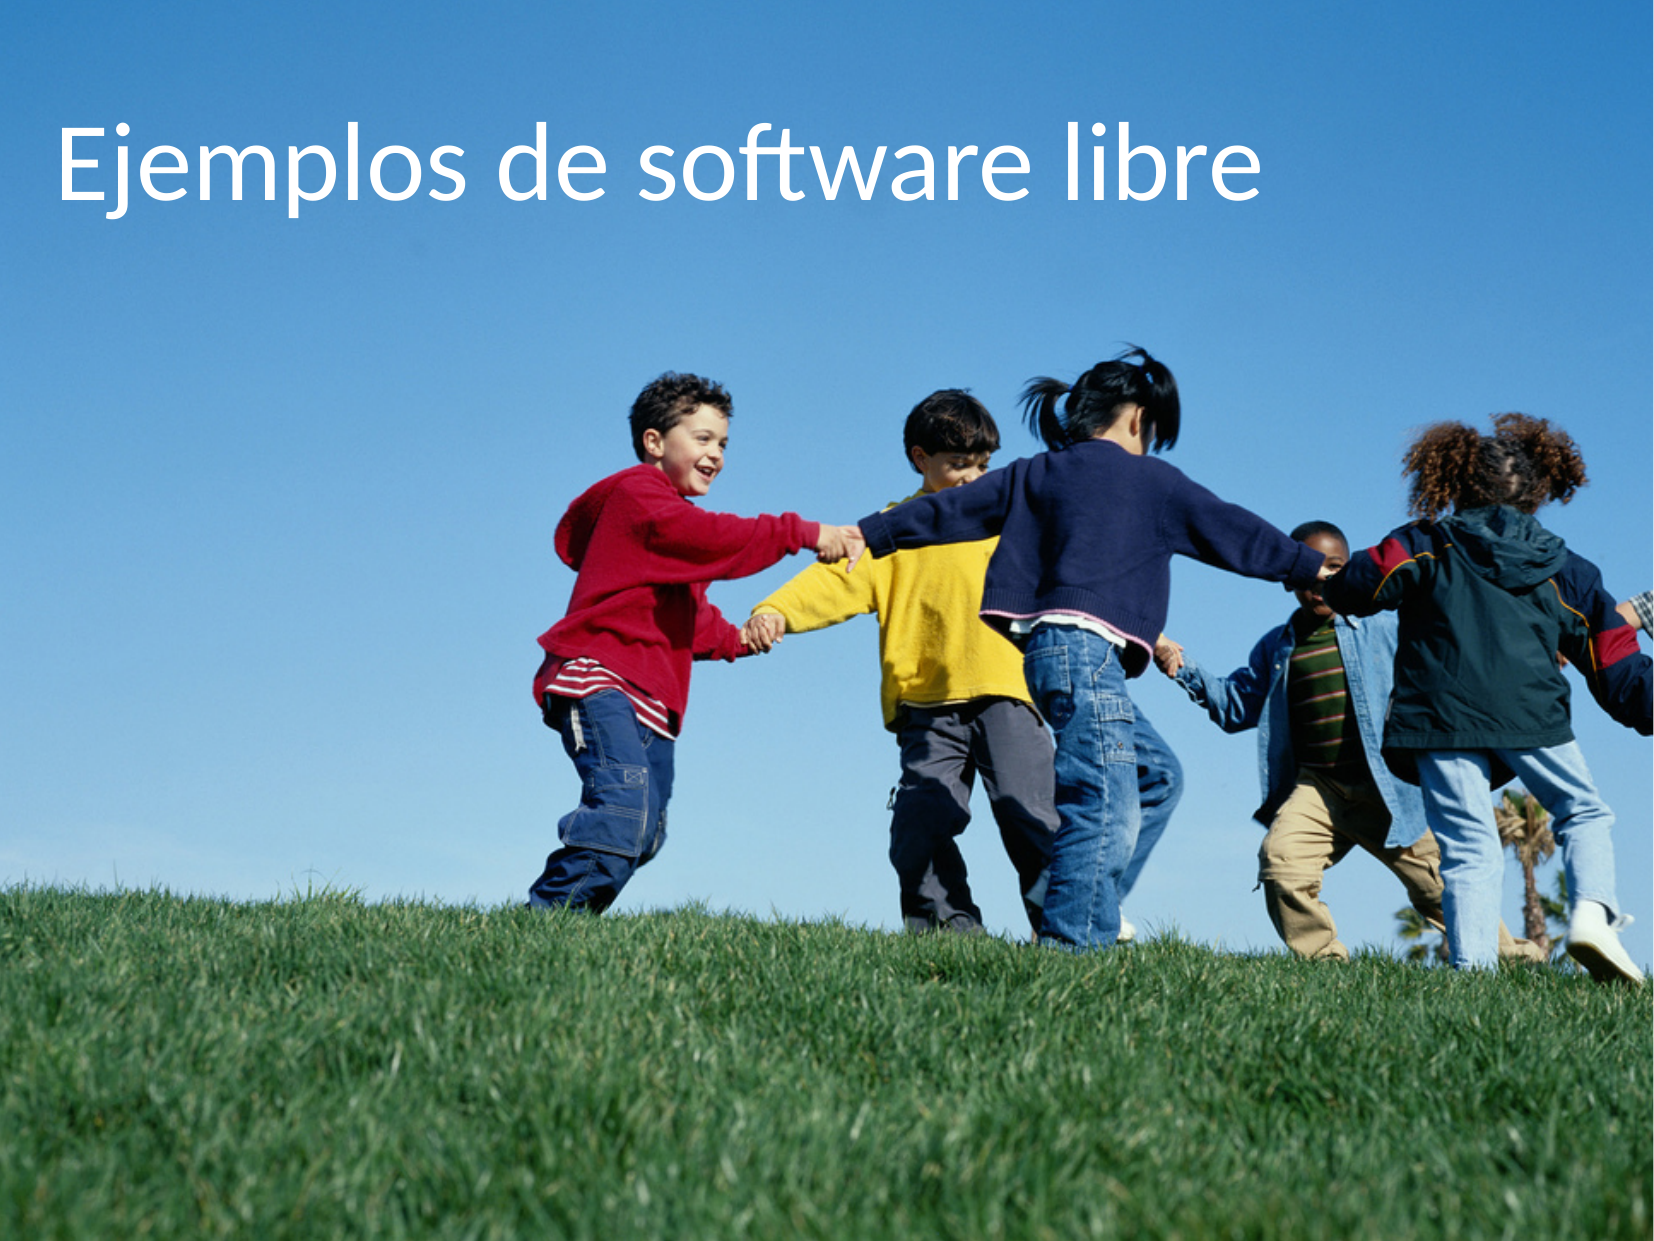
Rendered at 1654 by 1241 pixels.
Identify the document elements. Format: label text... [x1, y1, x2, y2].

text_box Ejemplos de software libre [39, 108, 1567, 237]
picture [0, 0, 1654, 1241]
